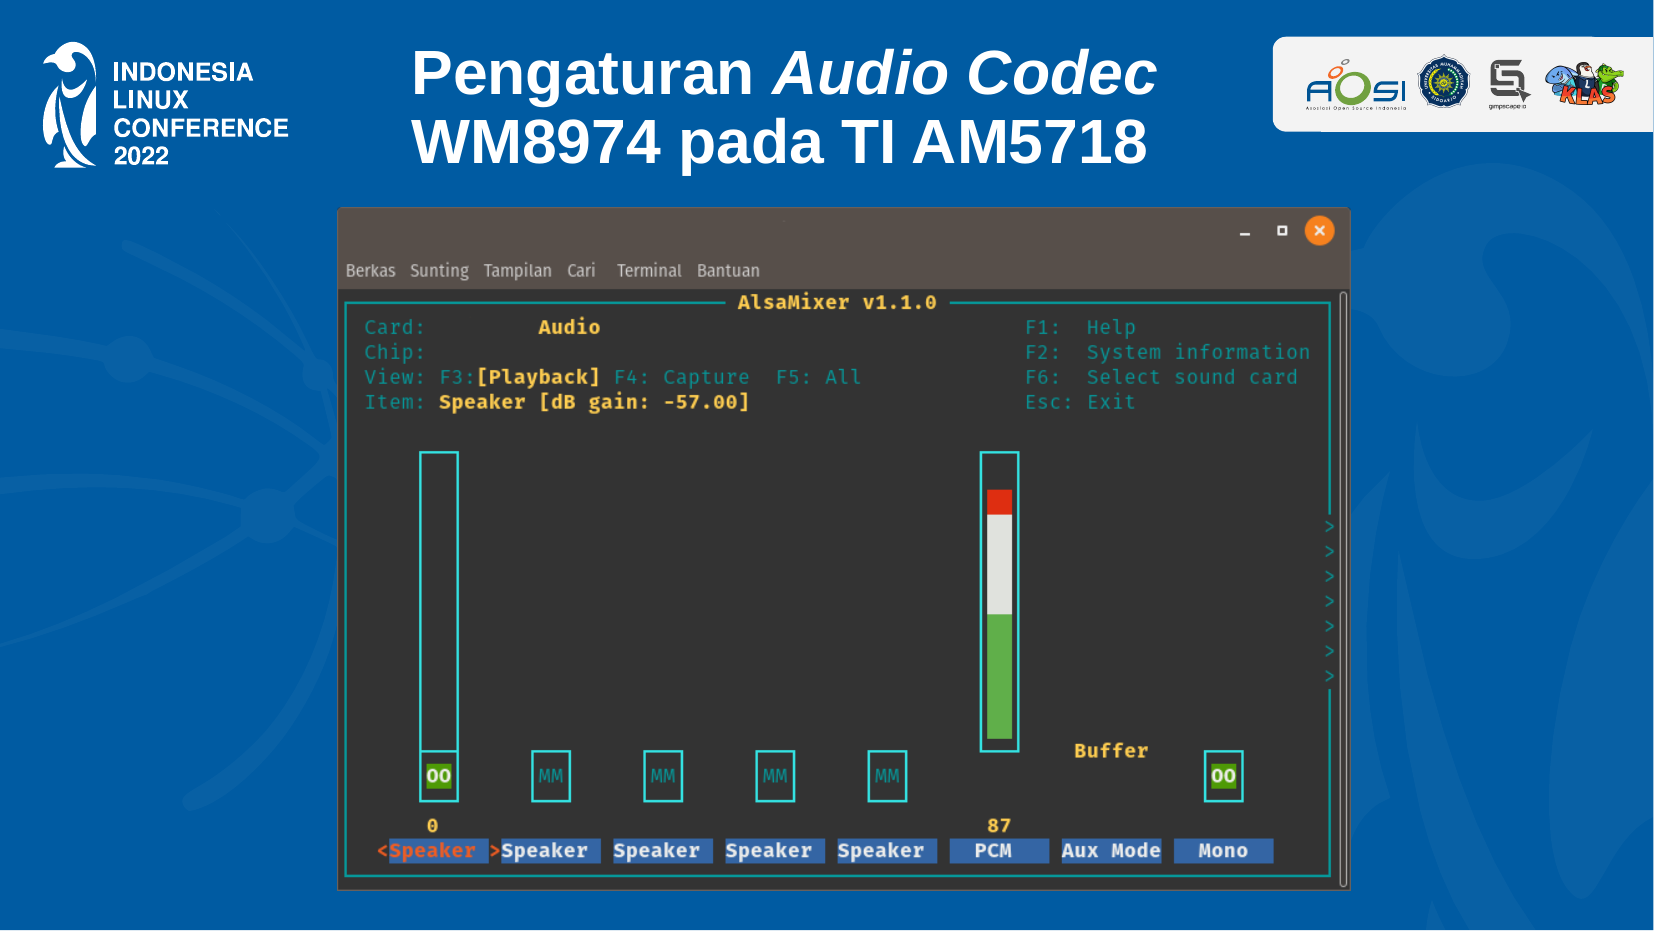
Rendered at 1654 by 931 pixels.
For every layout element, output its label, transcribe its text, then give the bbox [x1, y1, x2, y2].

picture [337, 207, 1351, 891]
picture [1575, 62, 1624, 105]
title Pengaturan Audio Codec WM8974 pada TI AM5718 [411, 37, 1575, 178]
